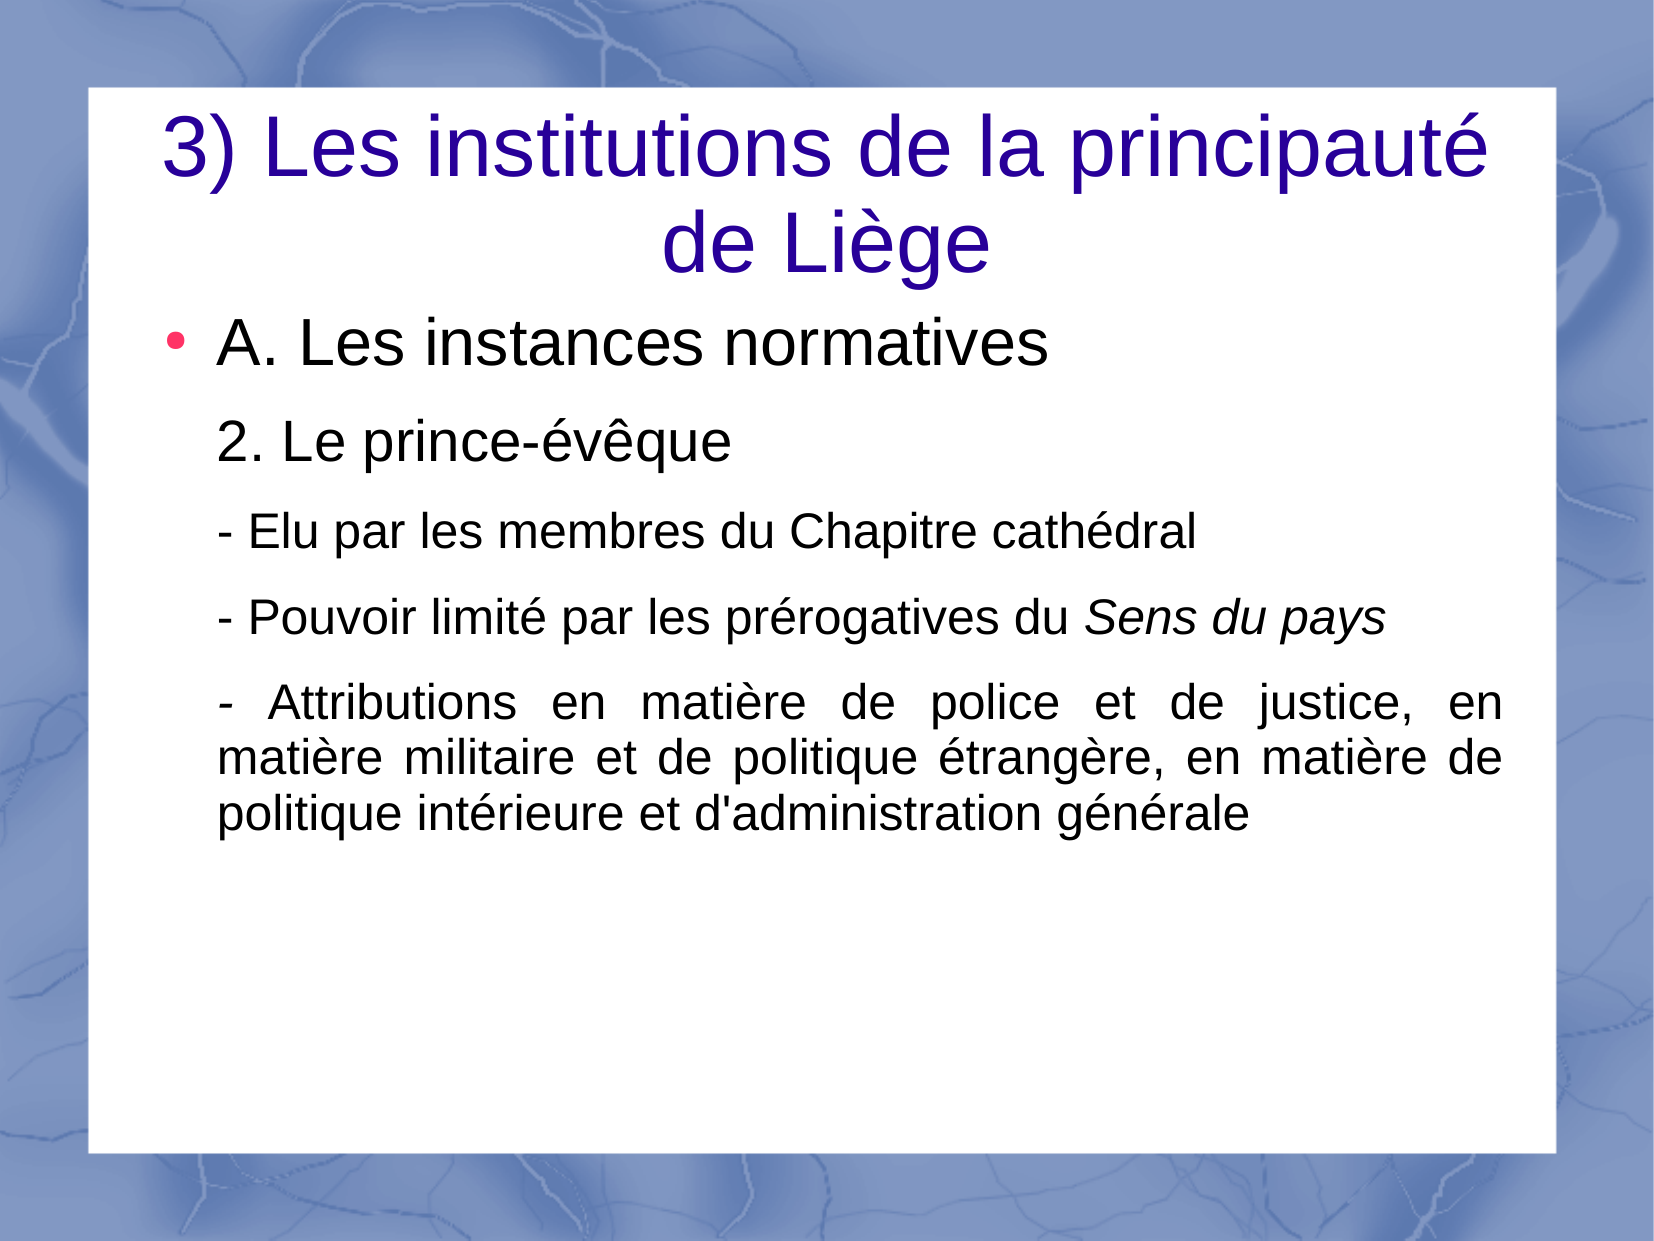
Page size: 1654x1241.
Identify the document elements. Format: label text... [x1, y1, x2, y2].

picture [0, 0, 1654, 1241]
title 3) Les institutions de la principauté de Liège [118, 90, 1536, 298]
list A. Les instances normatives 2. Le prince-évêque - Elu par les membres du Chapitre cathédral - Pouvoir limité par les prérogatives du Sens du pays - Attributions en matière de police et de justice, en matière militaire et de politique étrangère, en matière de politique intérieure et d'administration générale [146, 304, 1505, 1025]
